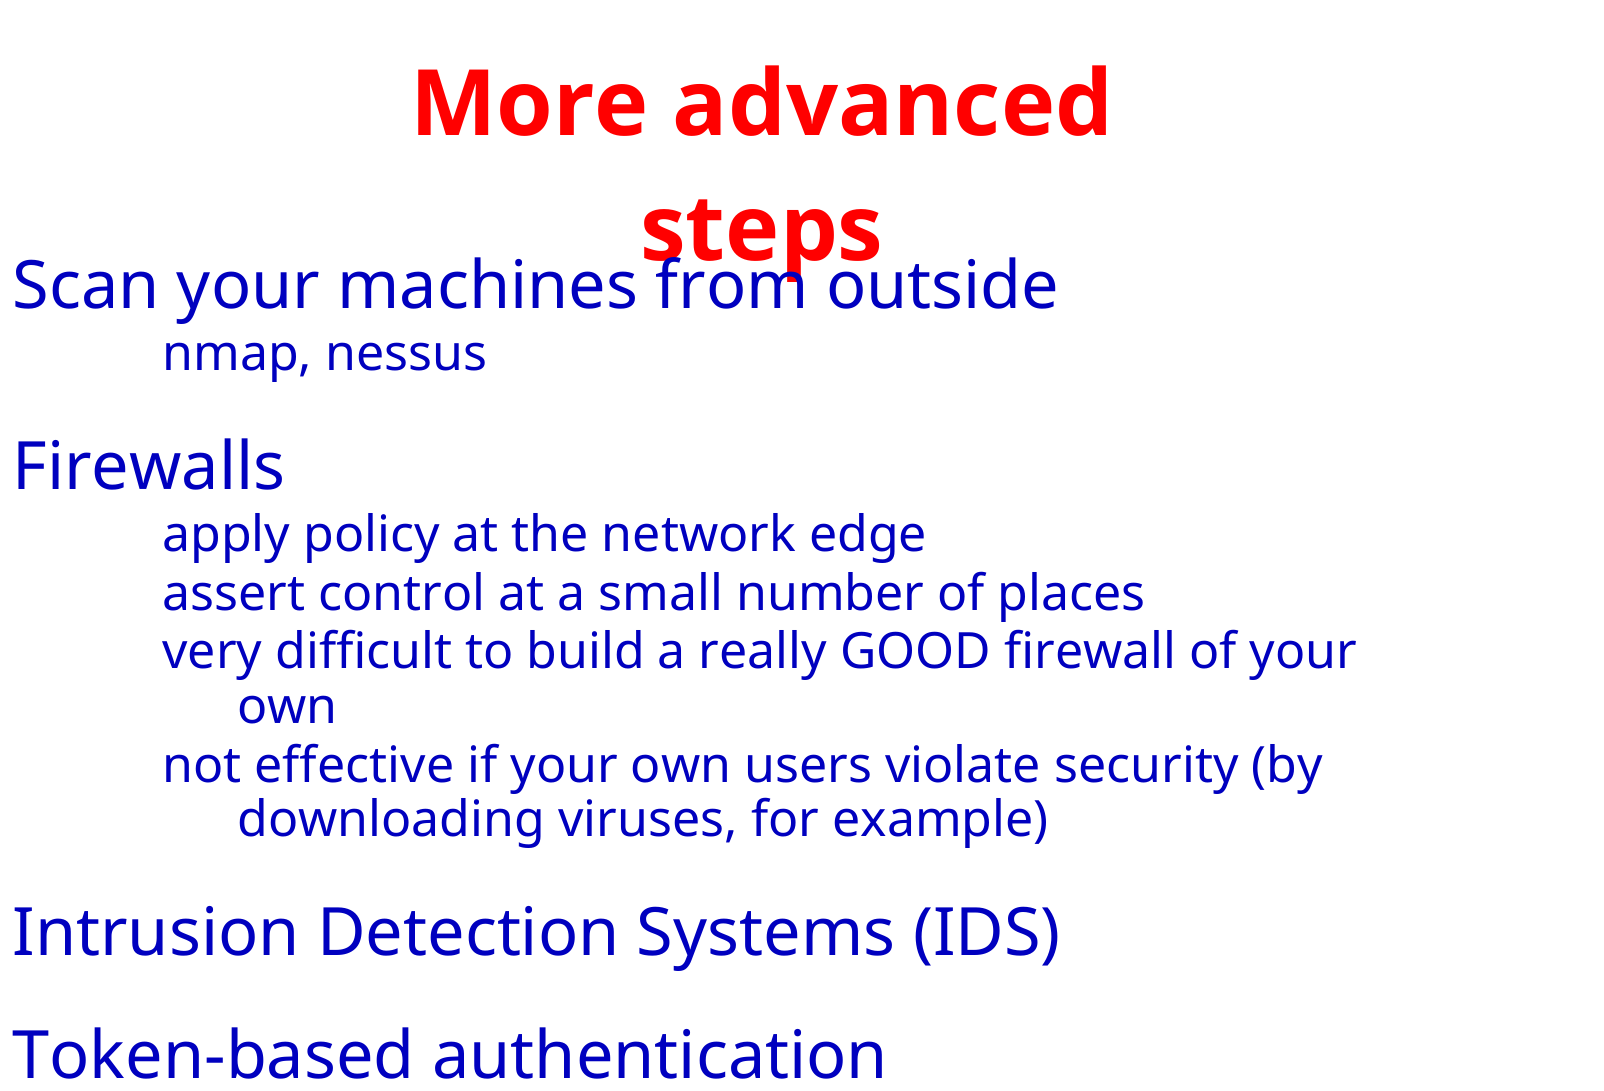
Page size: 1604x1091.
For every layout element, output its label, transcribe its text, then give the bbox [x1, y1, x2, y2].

list Scan your machines from outside nmap, nessus Firewalls apply policy at the network edge assert control at a small number of places very difficult to build a really GOOD firewall of your own not effective if your own users violate security (by downloading viruses, for example) Intrusion Detection Systems (IDS) Token-based authentication [12, 249, 1366, 1079]
title More advanced steps [291, 37, 1234, 148]
